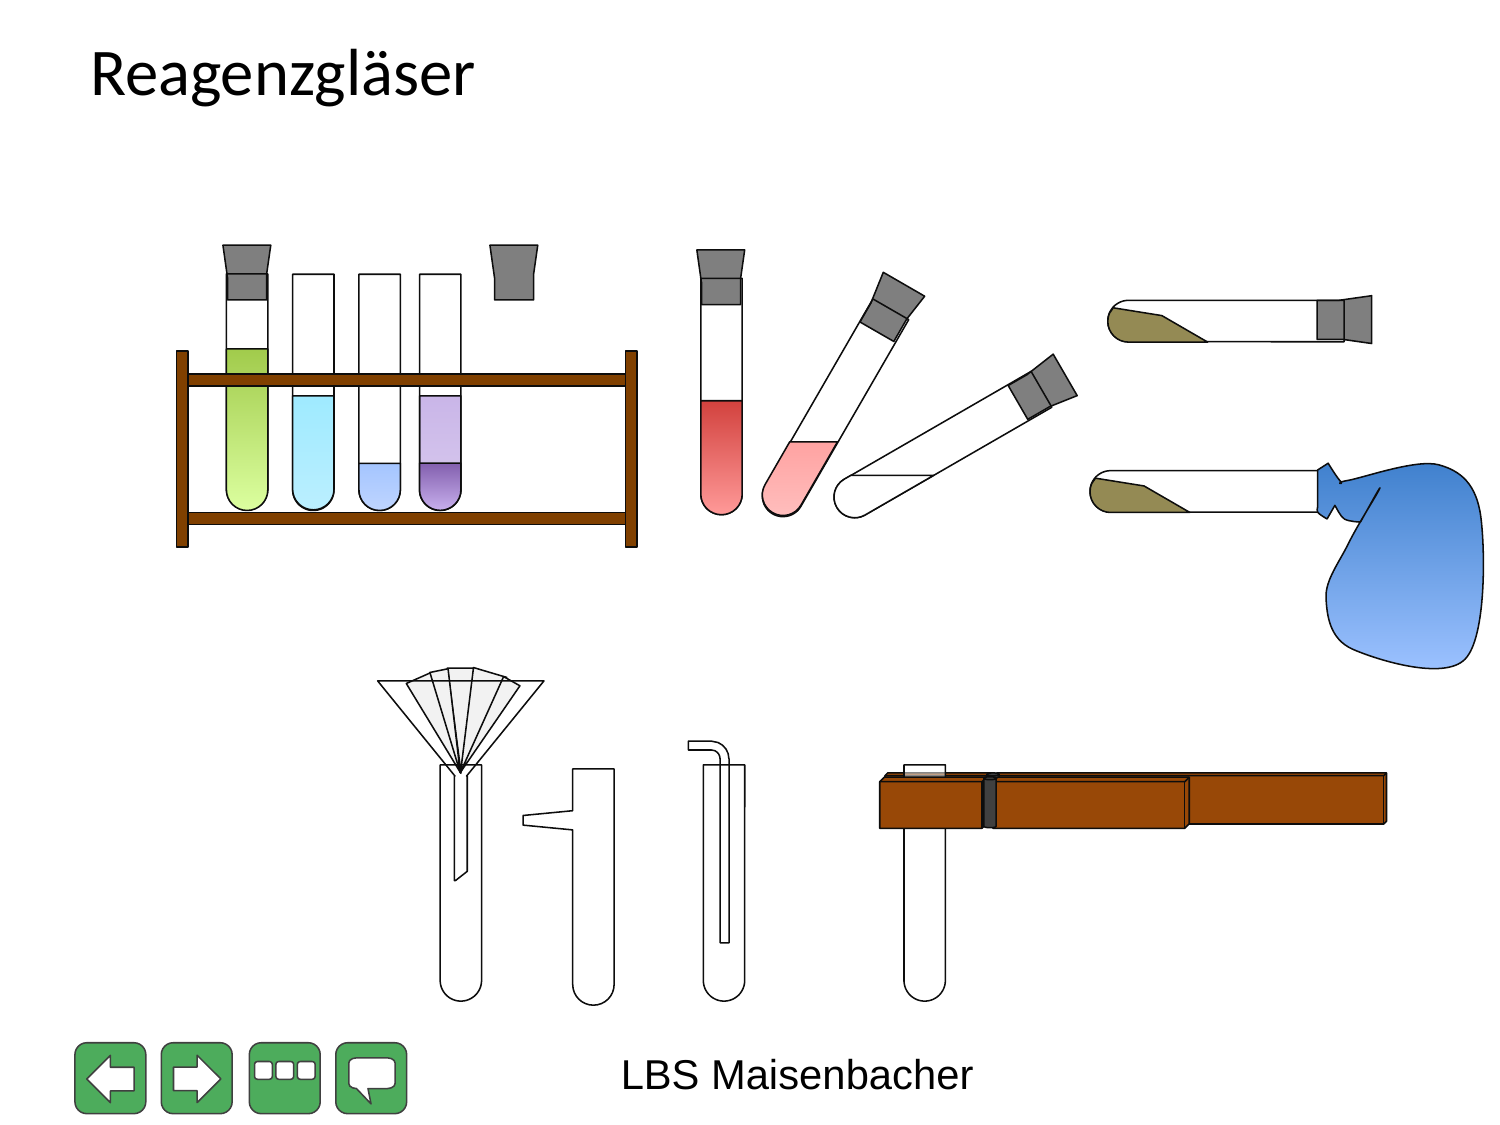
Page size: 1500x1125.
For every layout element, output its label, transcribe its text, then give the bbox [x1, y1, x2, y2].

text_box [872, 272, 925, 318]
text_box [1107, 307, 1208, 343]
text_box [702, 280, 741, 305]
text_box [228, 275, 267, 300]
text_box [406, 682, 520, 764]
text_box [414, 667, 510, 680]
text_box [1317, 463, 1484, 669]
text_box [1032, 354, 1078, 406]
text_box [688, 741, 730, 764]
text_box [879, 764, 1387, 1002]
text_box [1345, 295, 1372, 344]
text_box [700, 400, 743, 515]
text_box [1090, 478, 1190, 513]
text_box [762, 441, 838, 516]
text_box [222, 245, 271, 273]
text_box [1317, 302, 1343, 340]
text_box [176, 348, 637, 547]
text_box [1008, 373, 1050, 420]
text_box [696, 249, 745, 277]
text_box [523, 768, 615, 1006]
text_box [720, 766, 730, 943]
text_box [861, 301, 907, 342]
text_box [834, 475, 934, 518]
text_box [489, 245, 538, 300]
title Reagenzgläser [75, 20, 1426, 110]
text_box [456, 766, 465, 774]
